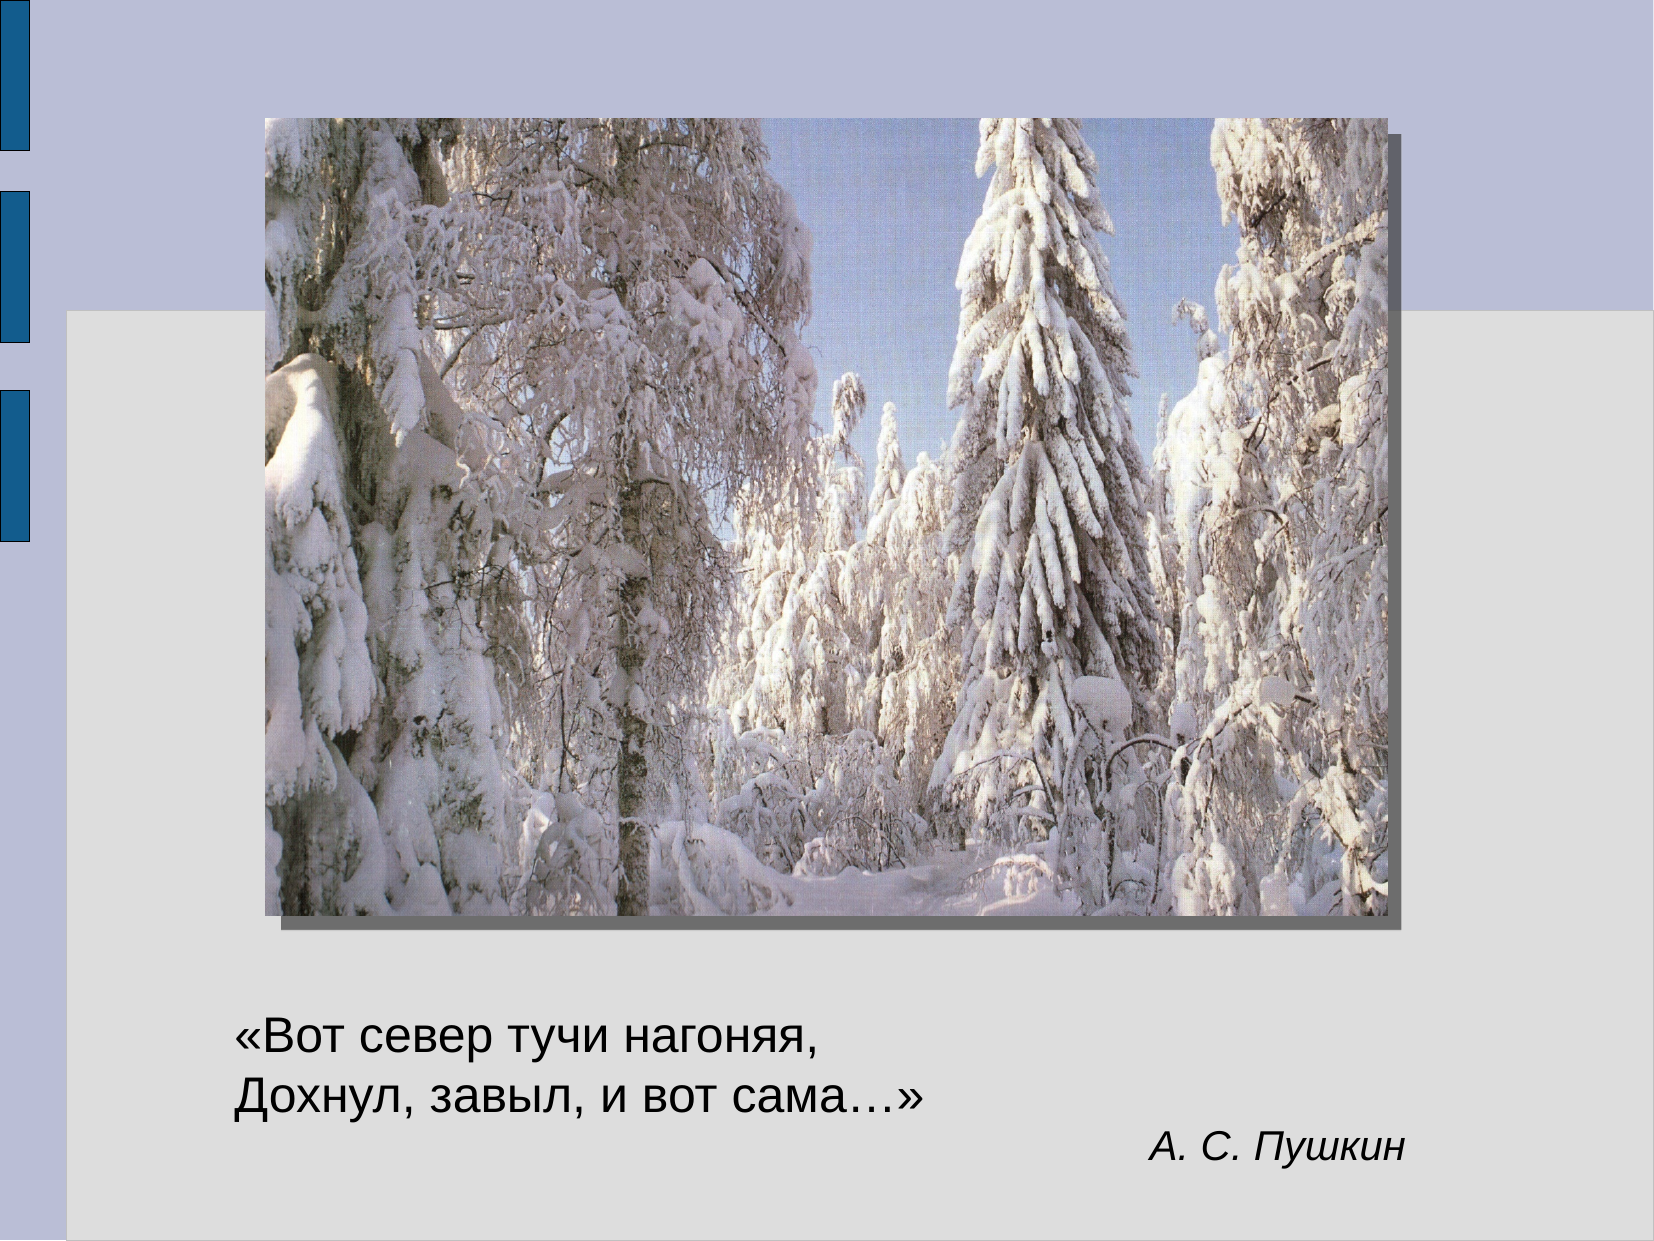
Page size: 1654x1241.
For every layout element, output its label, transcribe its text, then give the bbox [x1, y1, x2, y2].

text_box А. С. Пушкин [1135, 1110, 1421, 1177]
picture [265, 118, 1388, 916]
text_box «Вот север тучи нагоняя, Дохнул, завыл, и вот сама…» [219, 994, 940, 1131]
